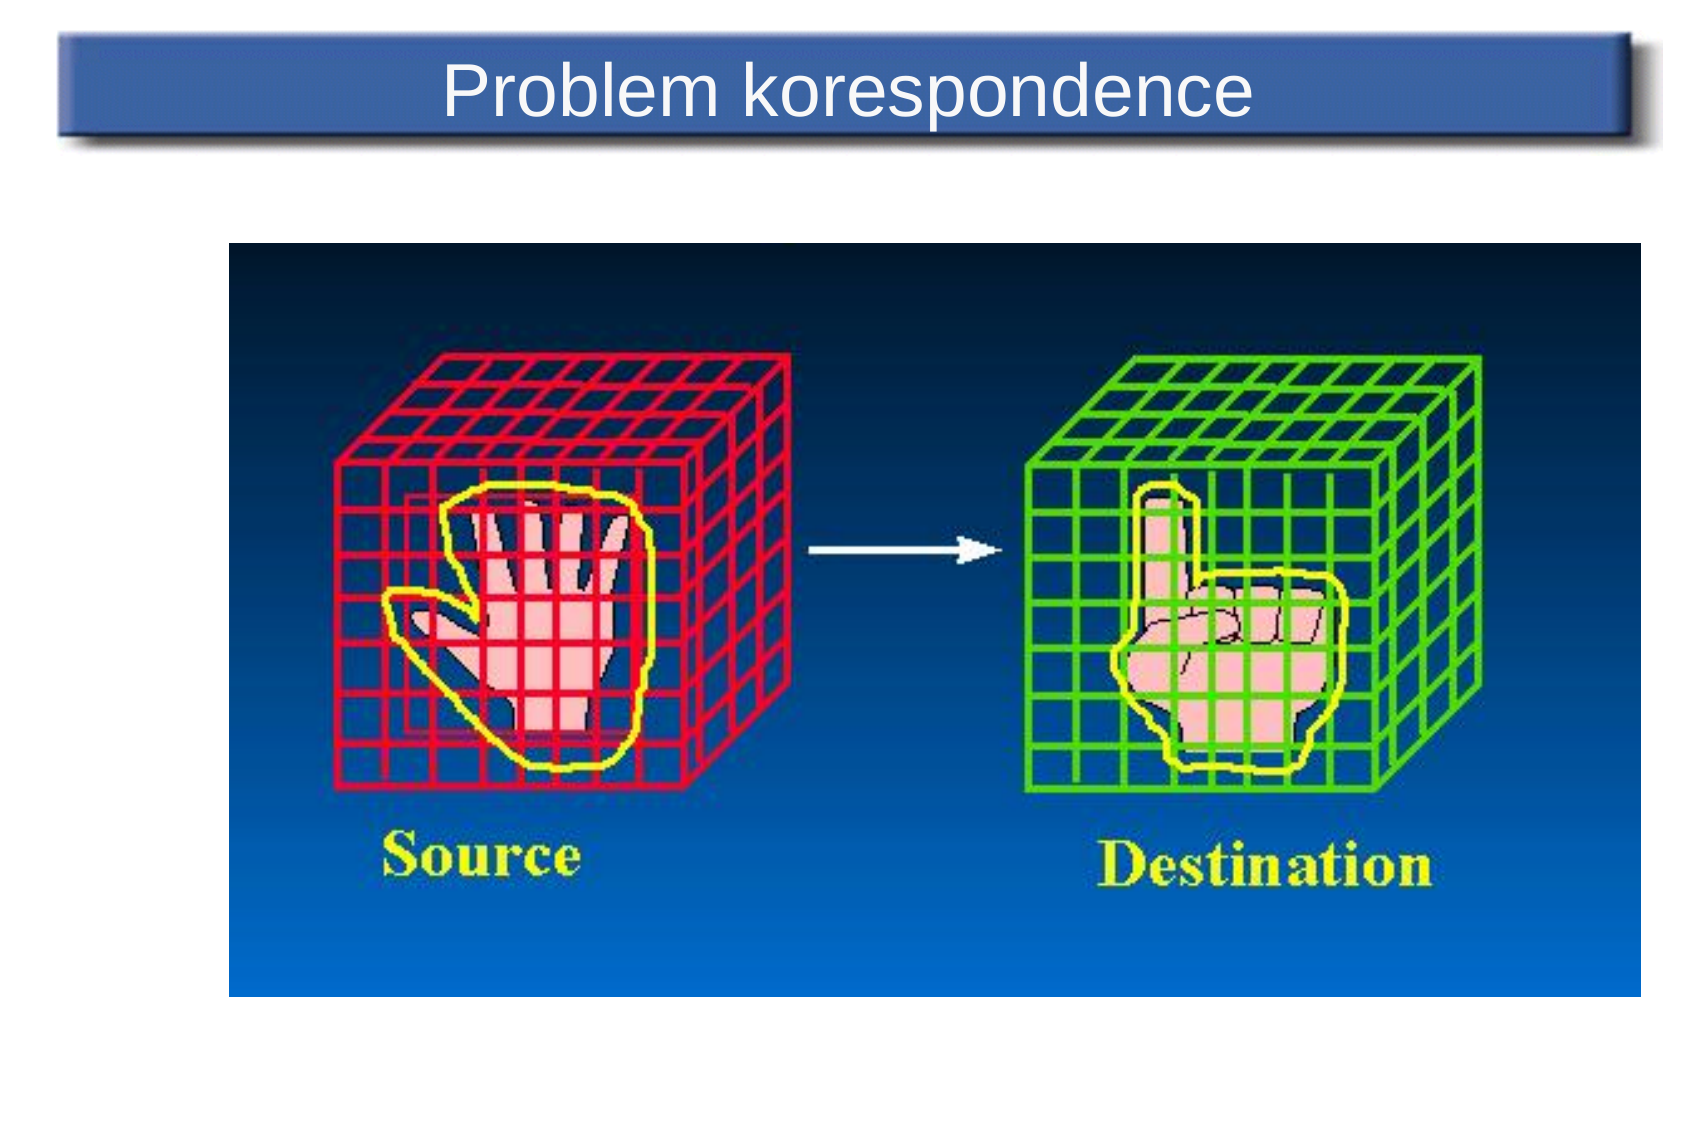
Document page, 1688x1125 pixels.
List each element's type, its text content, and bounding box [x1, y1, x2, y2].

picture [56, 29, 1663, 156]
title Problem korespondence [188, 23, 1509, 149]
picture [229, 243, 1641, 997]
